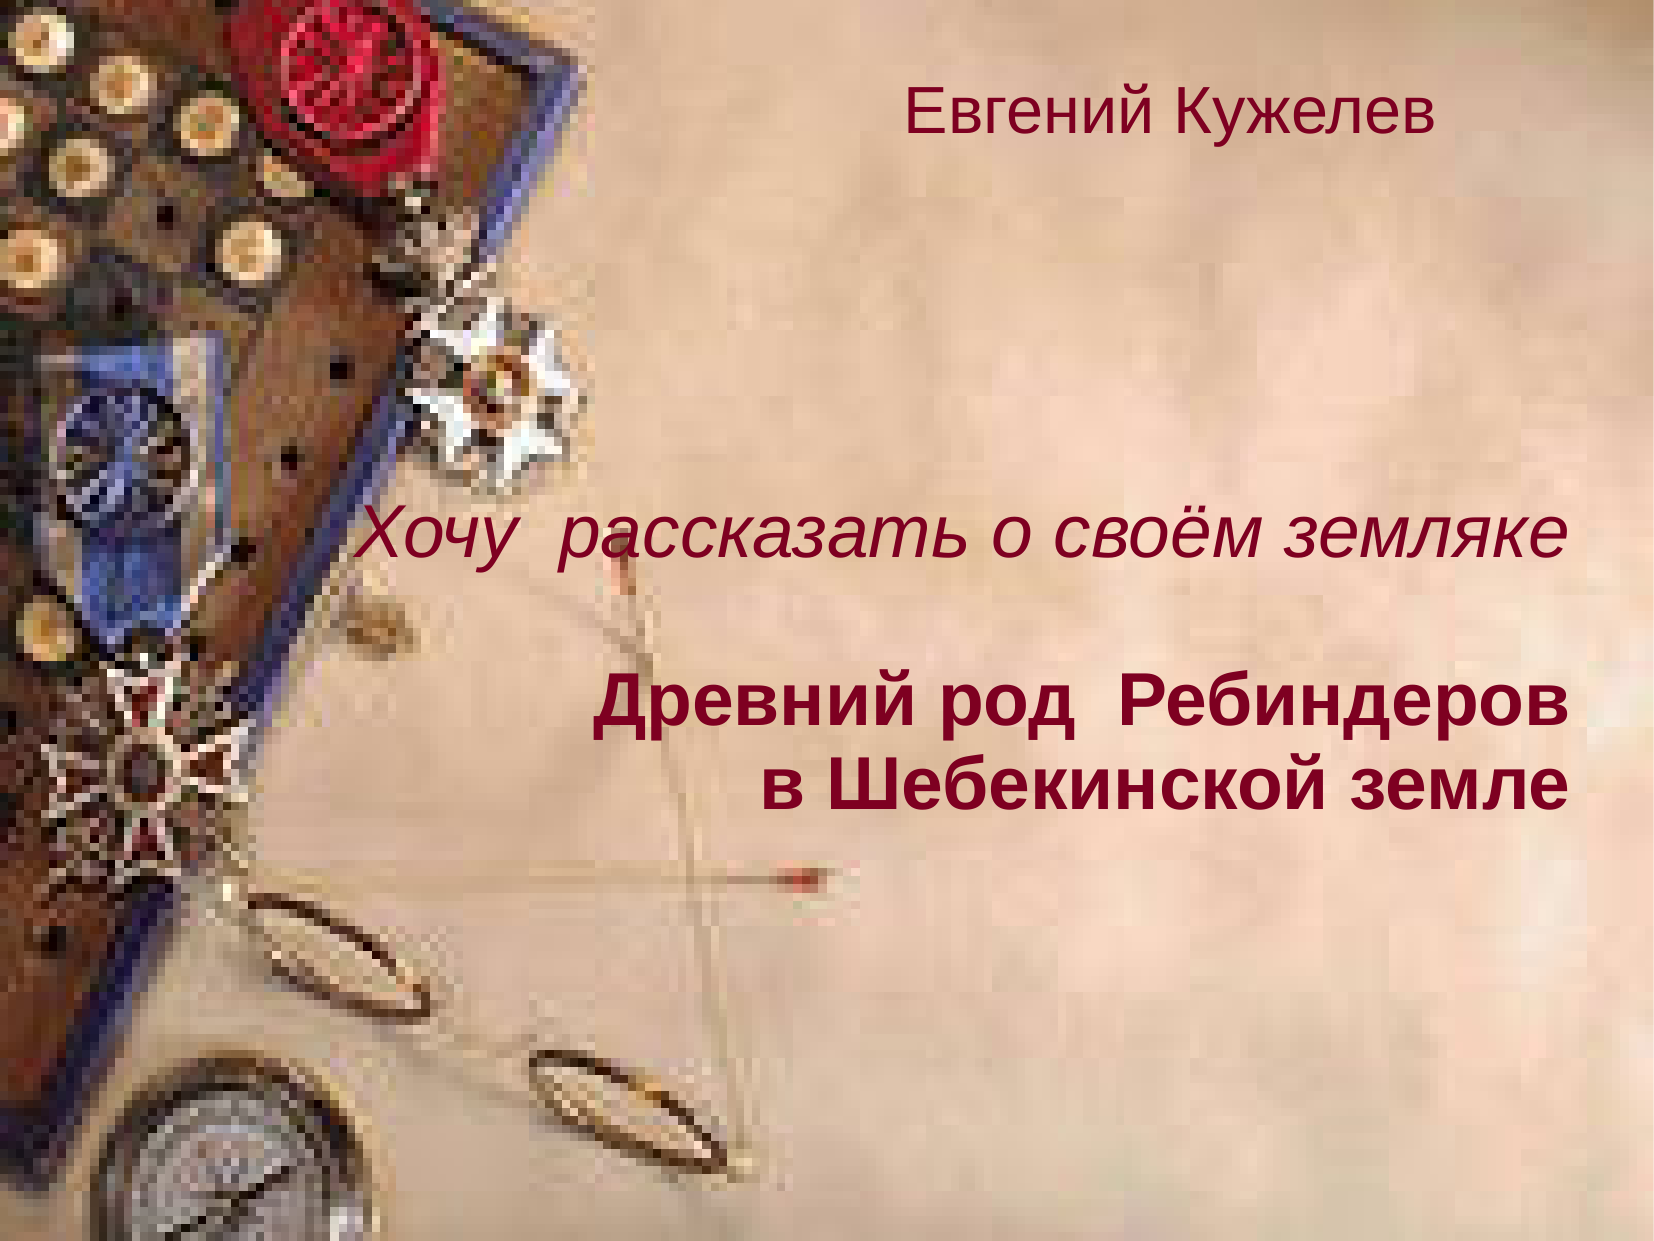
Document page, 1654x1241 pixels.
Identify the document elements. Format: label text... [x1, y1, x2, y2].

subtitle Хочу рассказать о своём земляке Древний род Ребиндеров в Шебекинской земле [82, 290, 1571, 1109]
title Евгений Кужелев [82, 47, 1571, 259]
picture [0, 0, 1654, 1241]
